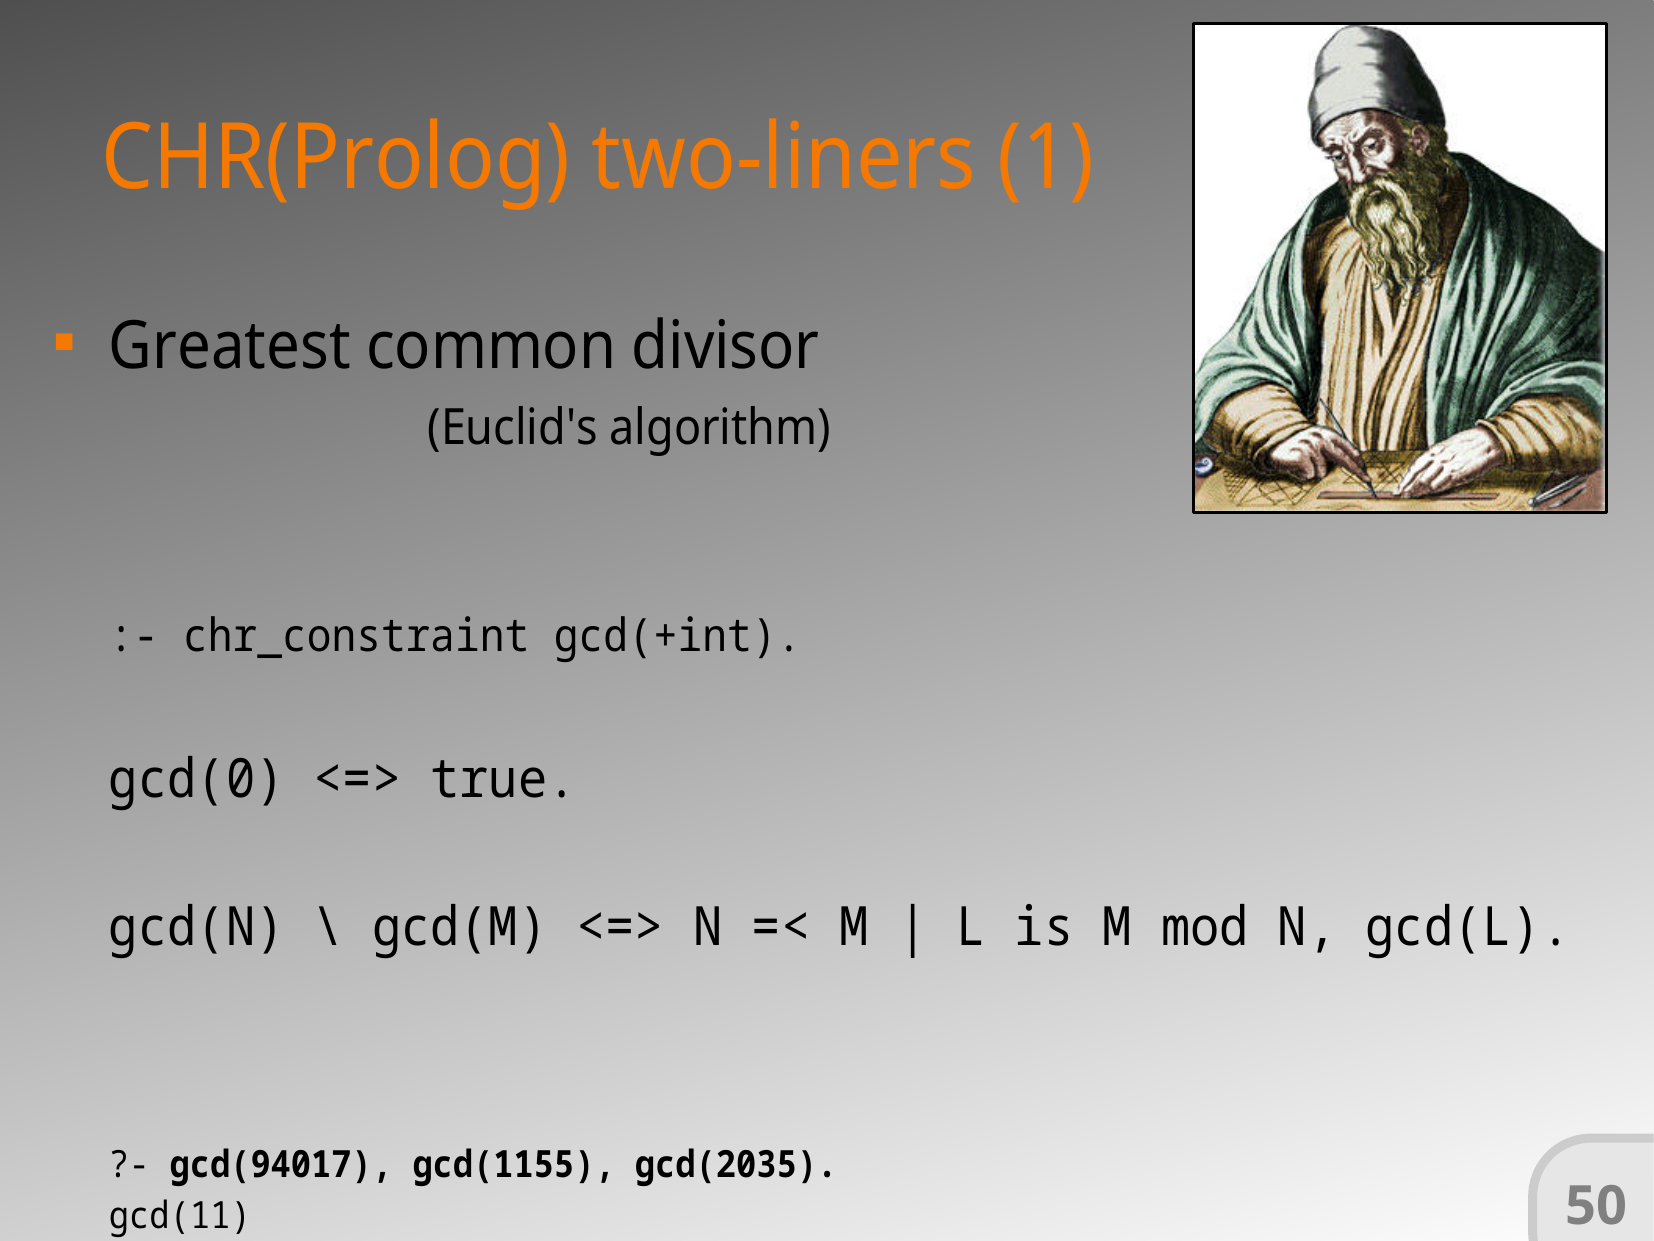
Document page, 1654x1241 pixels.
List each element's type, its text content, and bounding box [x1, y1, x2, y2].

picture [1195, 25, 1605, 512]
title CHR(Prolog) two-liners (1) [18, 49, 1179, 257]
list Greatest common divisor (Euclid's algorithm) :- chr_constraint gcd(+int). gcd(0) <=> true. gcd(N) \ gcd(M) <=> N =< M | L is M mod N, gcd(L). ?- gcd(94017), gcd(1155), gcd(2035). gcd(11) [38, 297, 1605, 1183]
